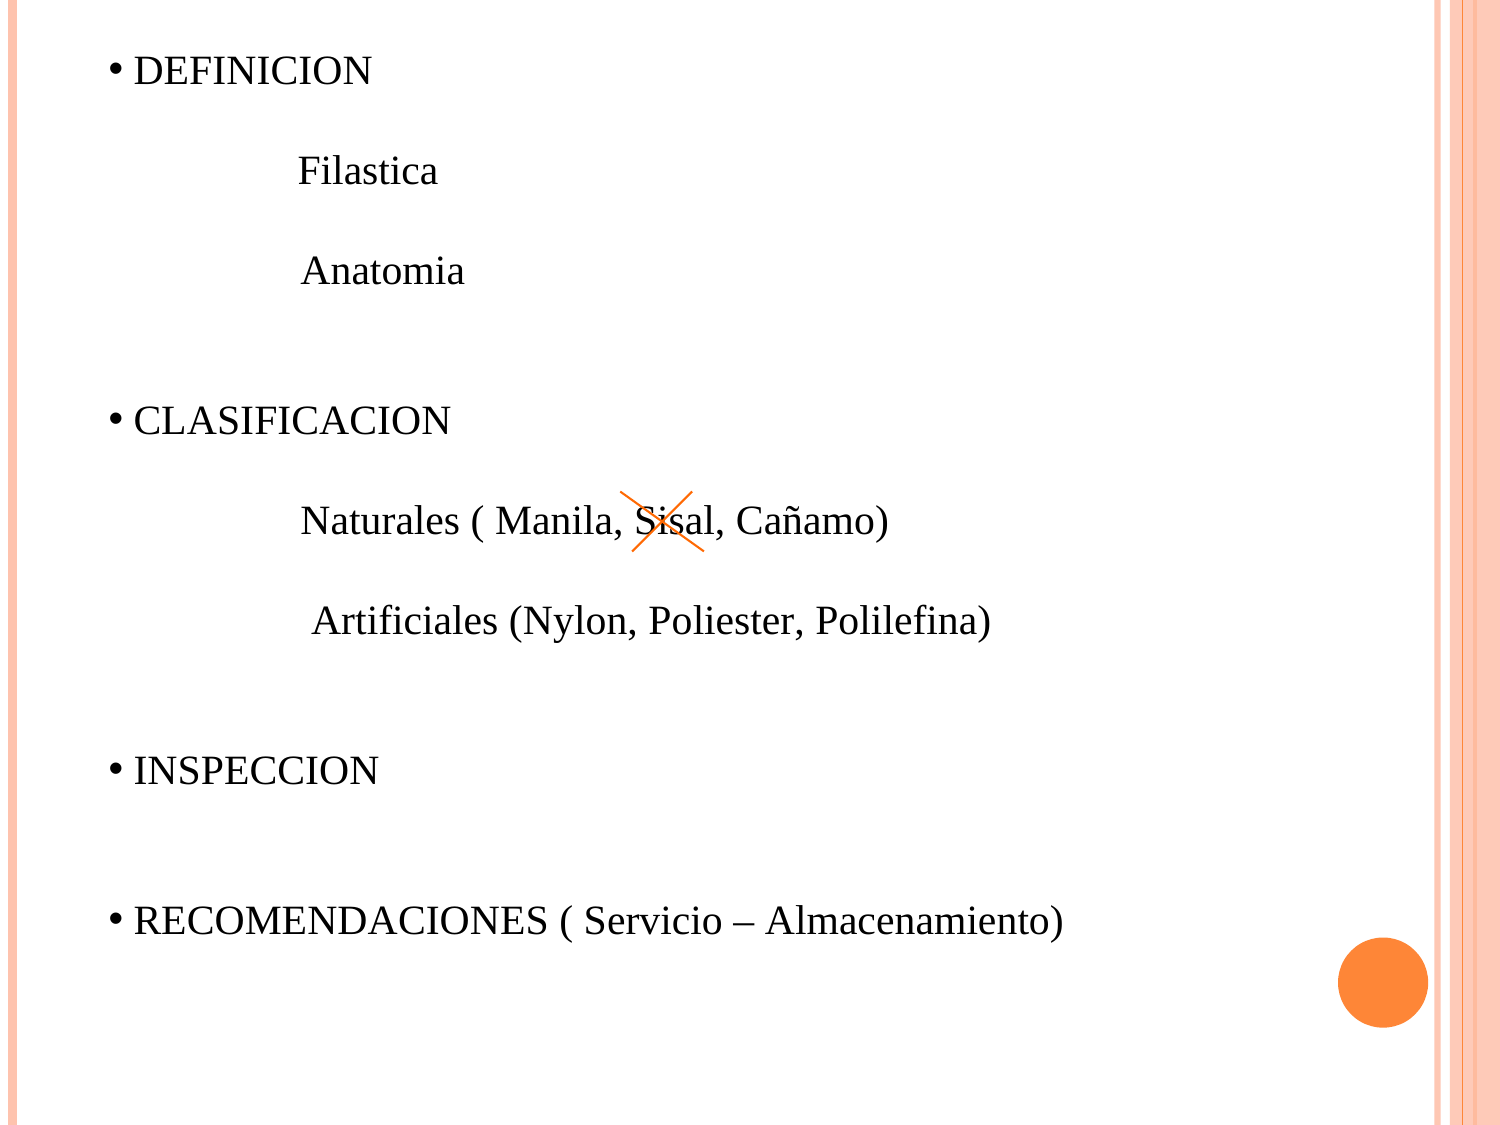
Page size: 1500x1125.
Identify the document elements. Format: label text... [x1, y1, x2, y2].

text_box DEFINICION Filastica Anatomia CLASIFICACION Naturales ( Manila, Sisal, Cañamo) Artificiales (Nylon, Poliester, Polilefina) INSPECCION RECOMENDACIONES ( Servicio – Almacenamiento) [93, 35, 1418, 951]
